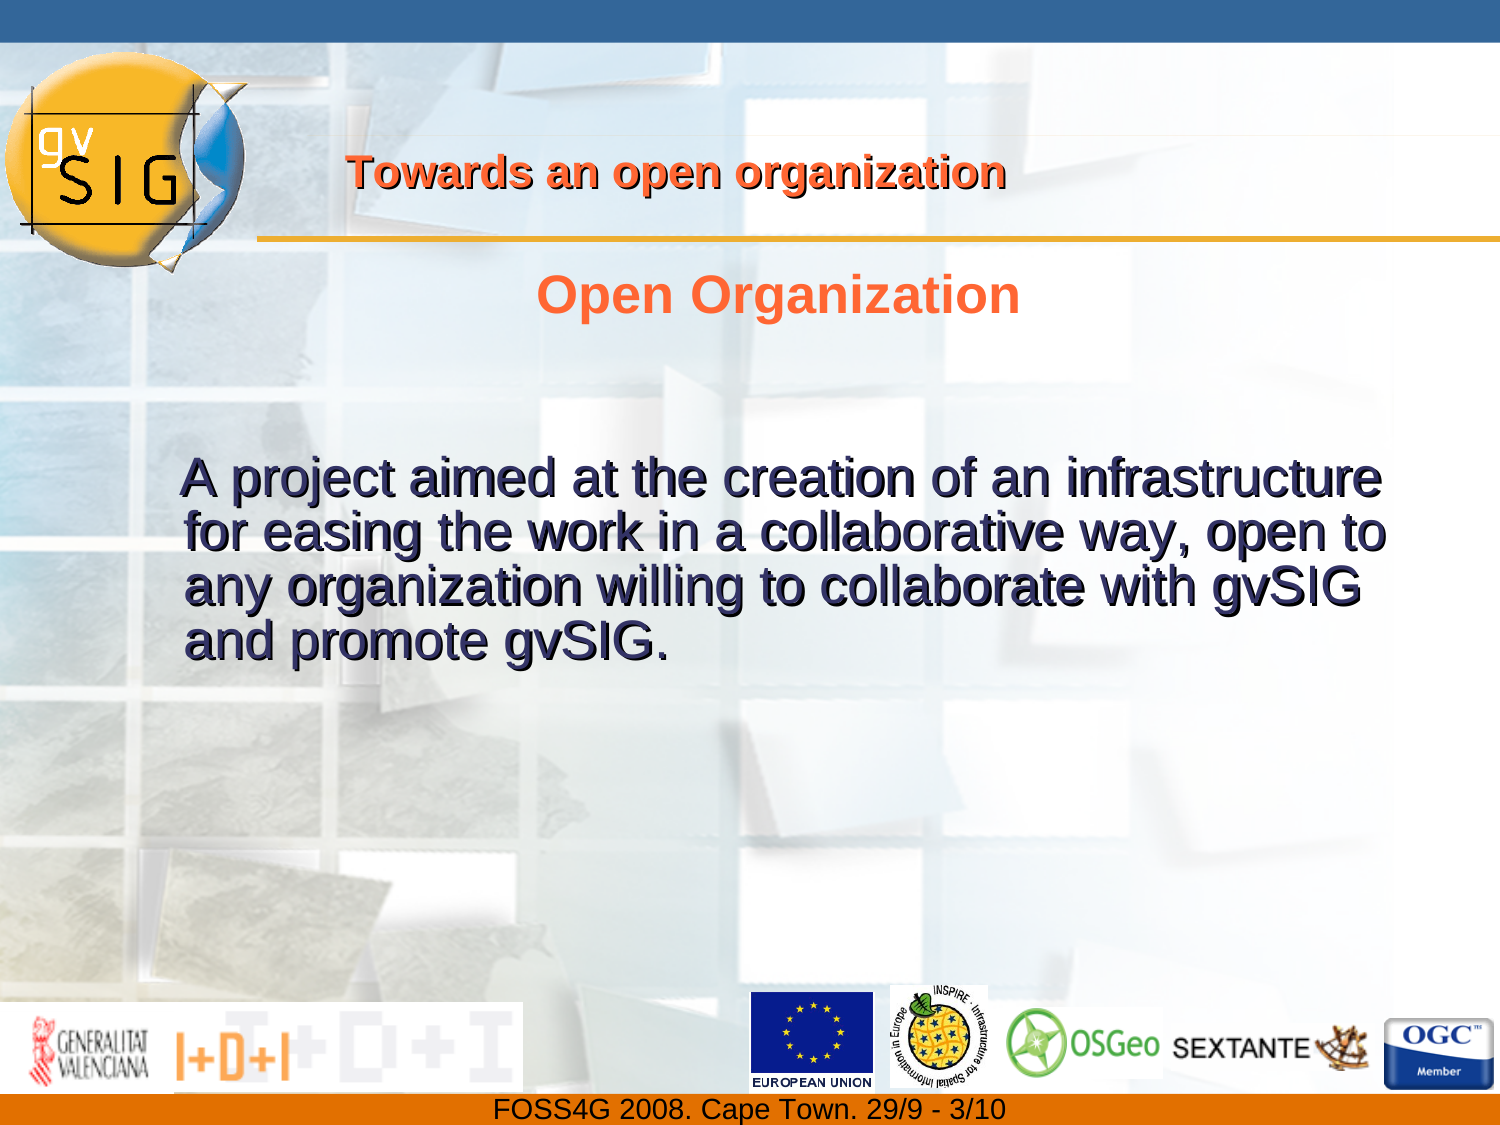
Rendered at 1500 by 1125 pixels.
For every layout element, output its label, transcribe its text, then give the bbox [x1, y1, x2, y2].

list A project aimed at the creation of an infrastructure for easing the work in a collaborative way, open to any organization willing to collaborate with gvSIG and promote gvSIG. [128, 451, 1395, 1081]
picture [890, 1081, 988, 1088]
text_box Open Organization [82, 284, 1477, 375]
picture [0, 49, 250, 276]
picture [1384, 1018, 1494, 1090]
text_box Towards an open organization [344, 148, 1008, 201]
picture [749, 1081, 875, 1093]
picture [0, 1002, 523, 1094]
